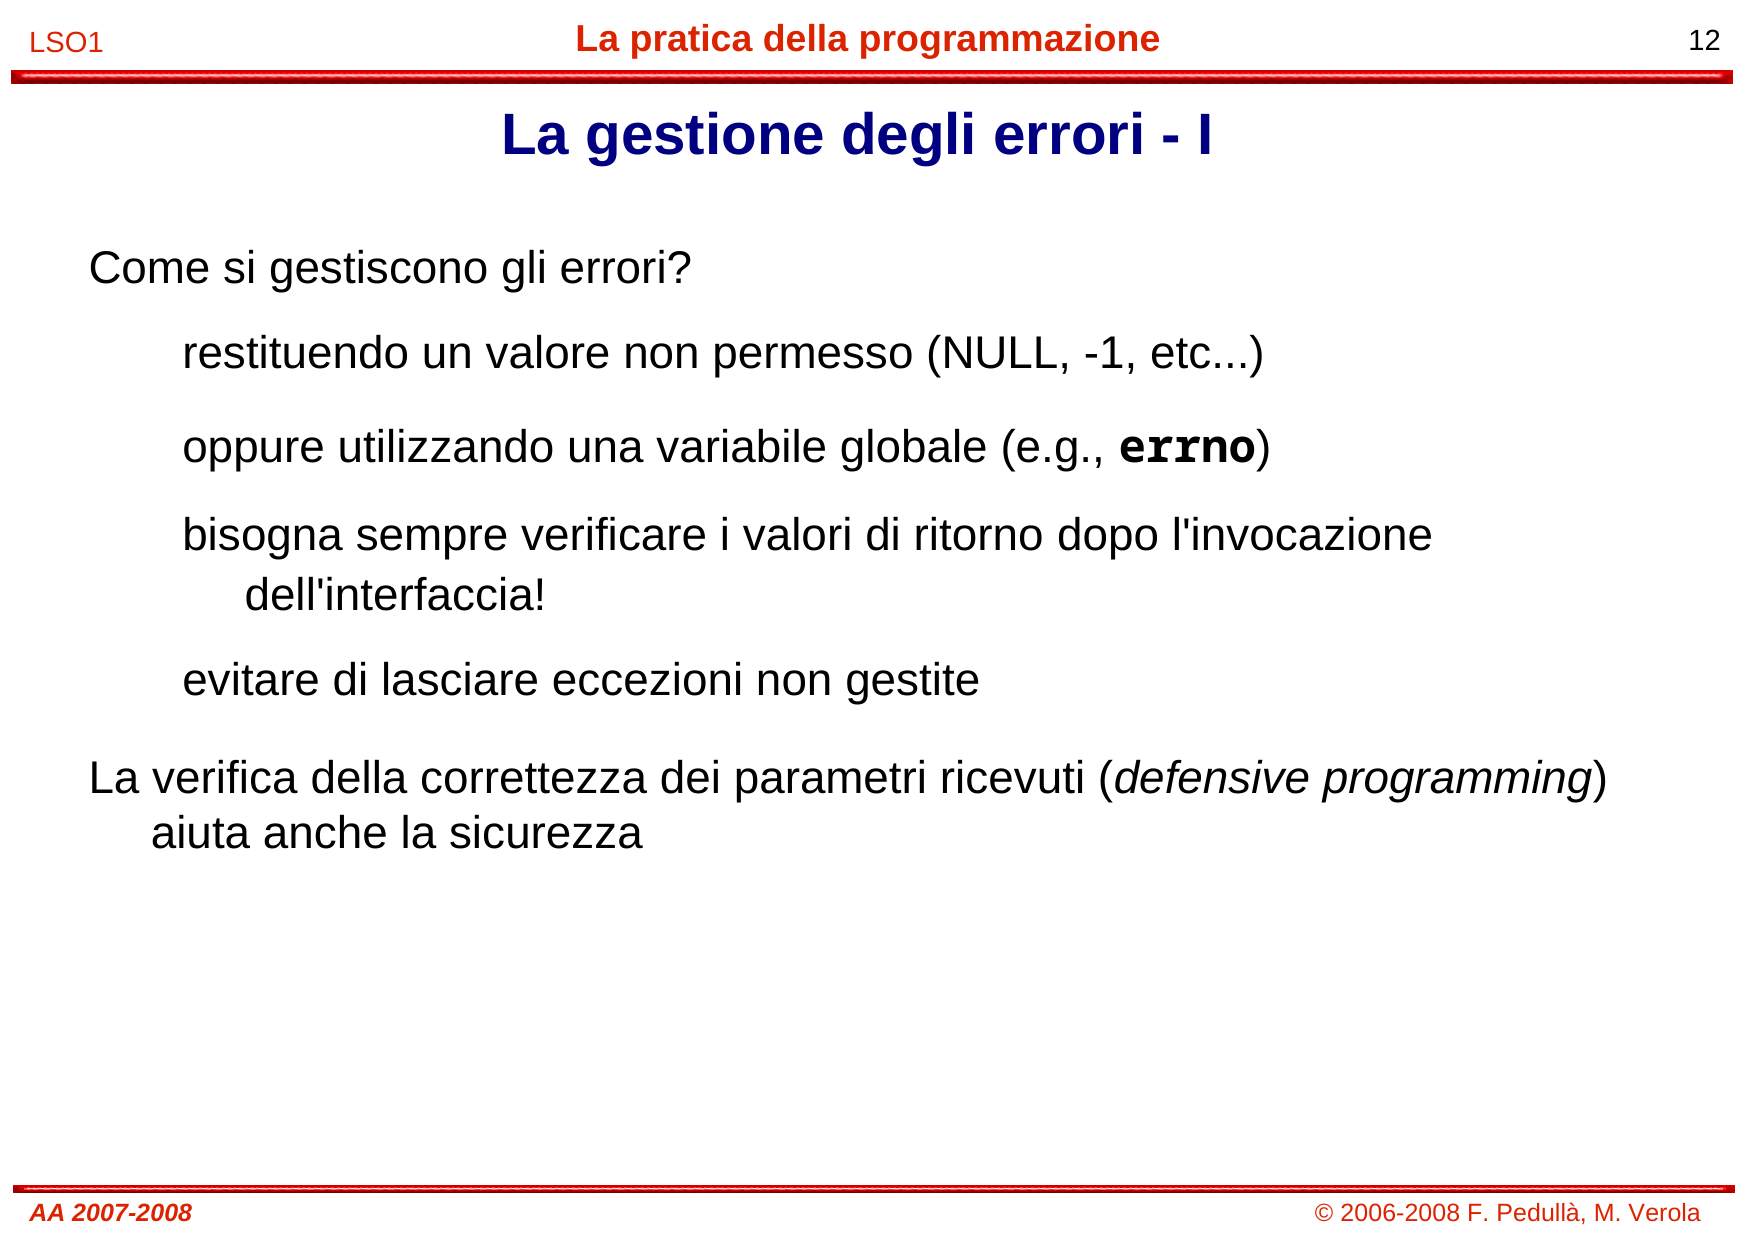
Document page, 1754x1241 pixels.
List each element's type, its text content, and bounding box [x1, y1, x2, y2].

picture [11, 70, 1733, 84]
list Come si gestiscono gli errori? restituendo un valore non permesso (NULL, -1, etc...) oppure utilizzando una variabile globale (e.g., errno) bisogna sempre verificare i valori di ritorno dopo l'invocazione dell'interfaccia! evitare di lasciare eccezioni non gestite La verifica della correttezza dei parametri ricevuti (defensive programming) aiuta anche la sicurezza [88, 238, 1671, 1094]
text_box La gestione degli errori - I [386, 98, 1330, 187]
picture [13, 1185, 1735, 1193]
